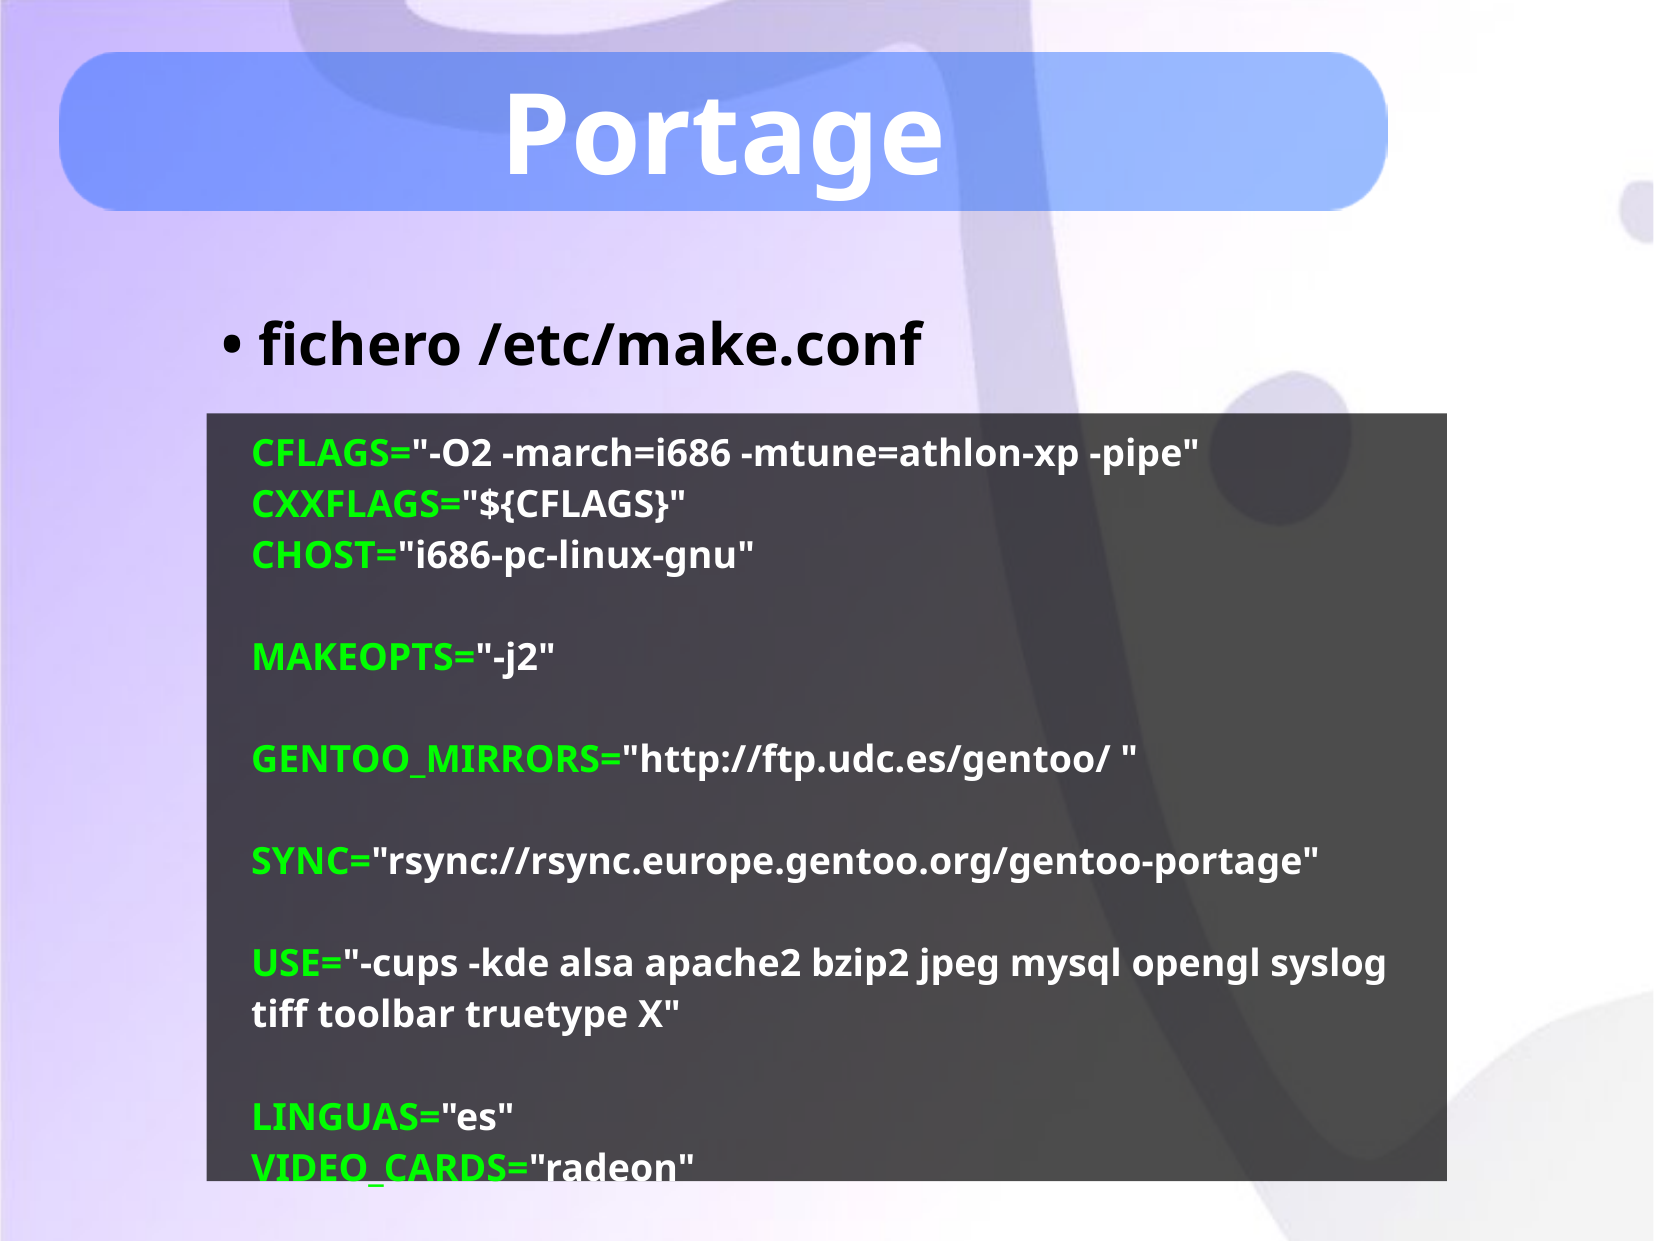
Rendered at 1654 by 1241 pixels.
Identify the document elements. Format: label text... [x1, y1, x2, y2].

text_box [206, 413, 1447, 1182]
text_box • fichero /etc/make.conf [206, 295, 1004, 388]
text_box CFLAGS="-O2 -march=i686 -mtune=athlon-xp -pipe" CXXFLAGS="${CFLAGS}" CHOST="i686-pc-linux-gnu" MAKEOPTS="-j2" GENTOO_MIRRORS="http://ftp.udc.es/gentoo/ " SYNC="rsync://rsync.europe.gentoo.org/gentoo-portage" USE="-cups -kde alsa apache2 bzip2 jpeg mysql opengl syslog tiff toolbar truetype X" LINGUAS="es" VIDEO_CARDS="radeon" [236, 419, 1418, 1226]
picture [0, 0, 1654, 1241]
